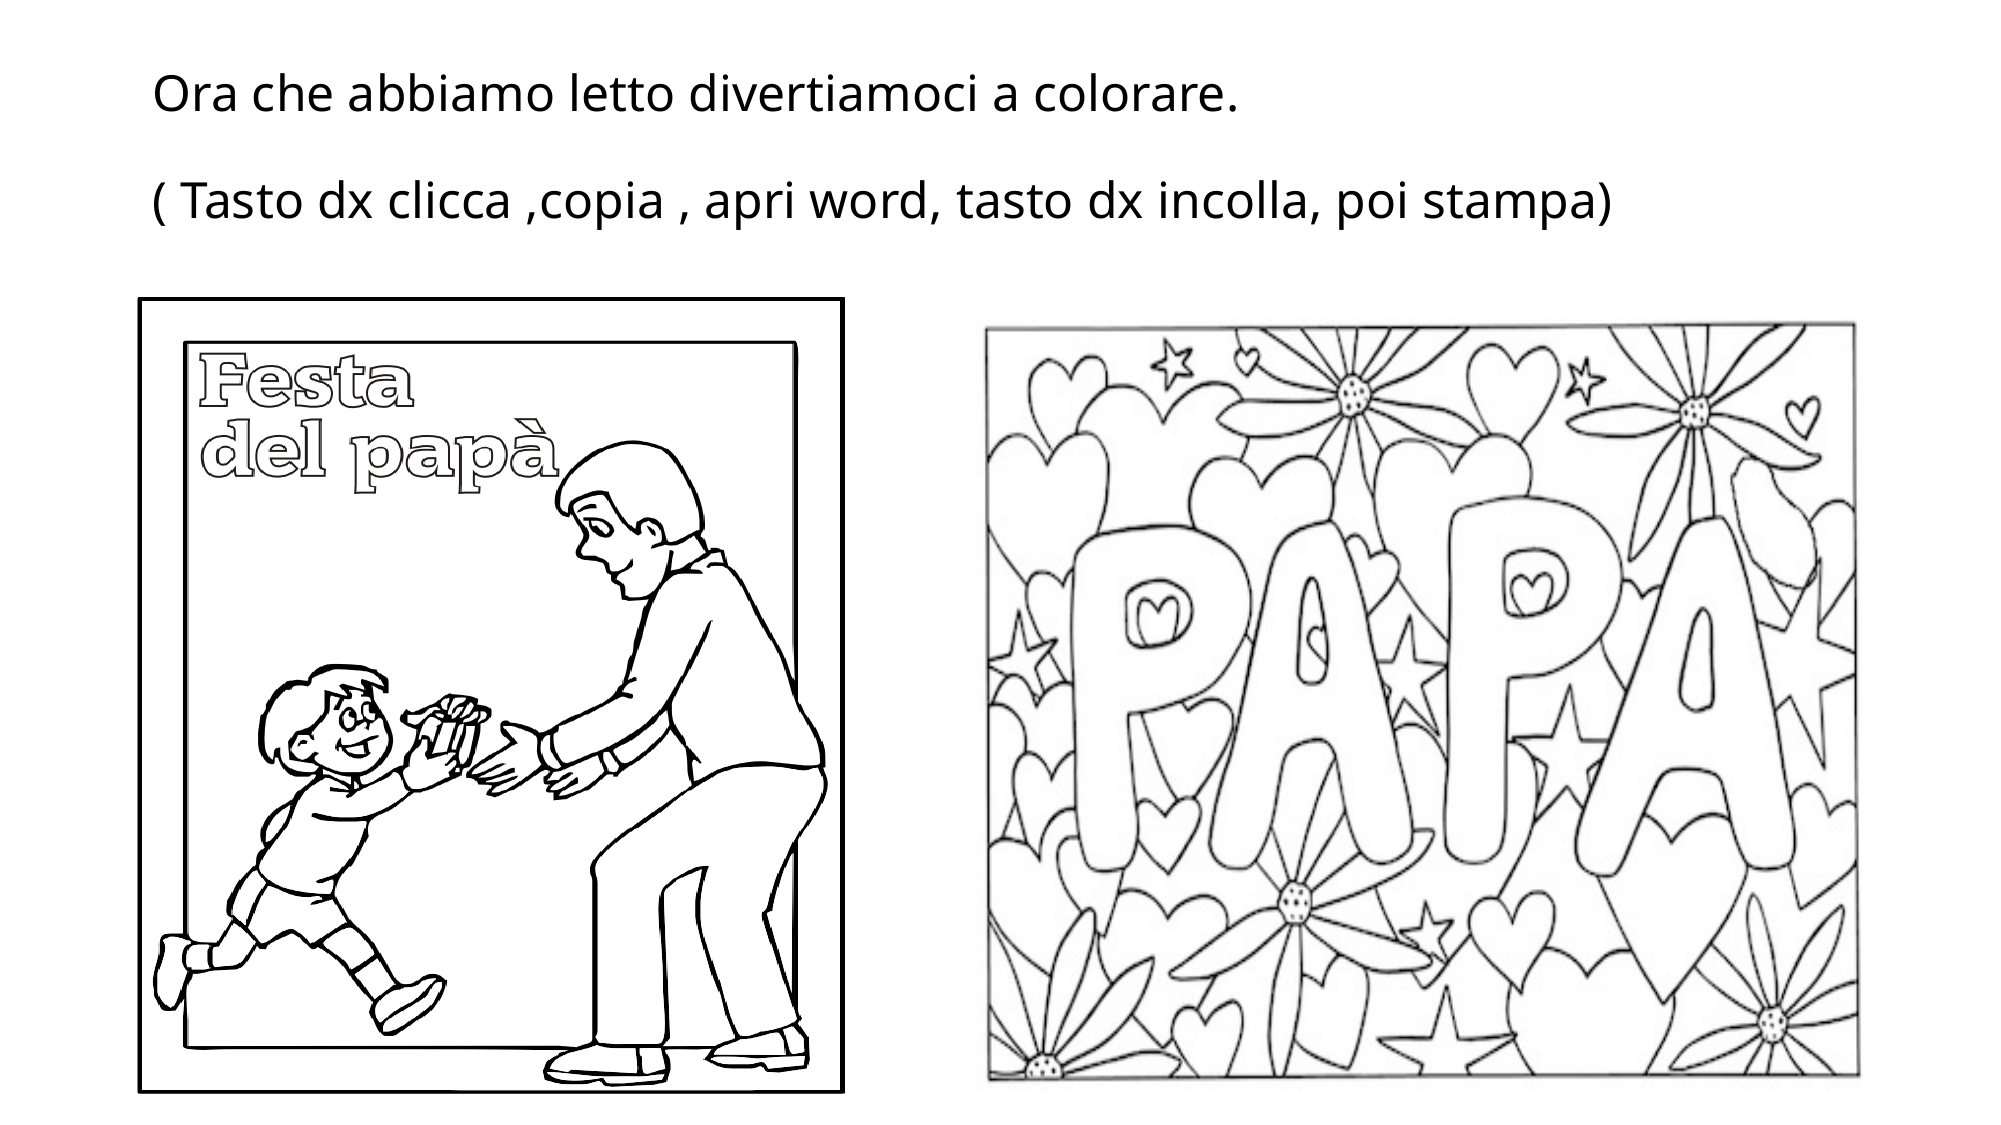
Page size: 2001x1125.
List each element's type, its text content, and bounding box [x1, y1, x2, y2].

picture [1601, 93, 1736, 227]
picture [137, 297, 845, 1094]
picture [976, 317, 1863, 1094]
title Ora che abbiamo letto divertiamoci a colorare. ( Tasto dx clicca ,copia , apri word, tasto dx incolla, poi stampa) [137, 59, 1863, 298]
